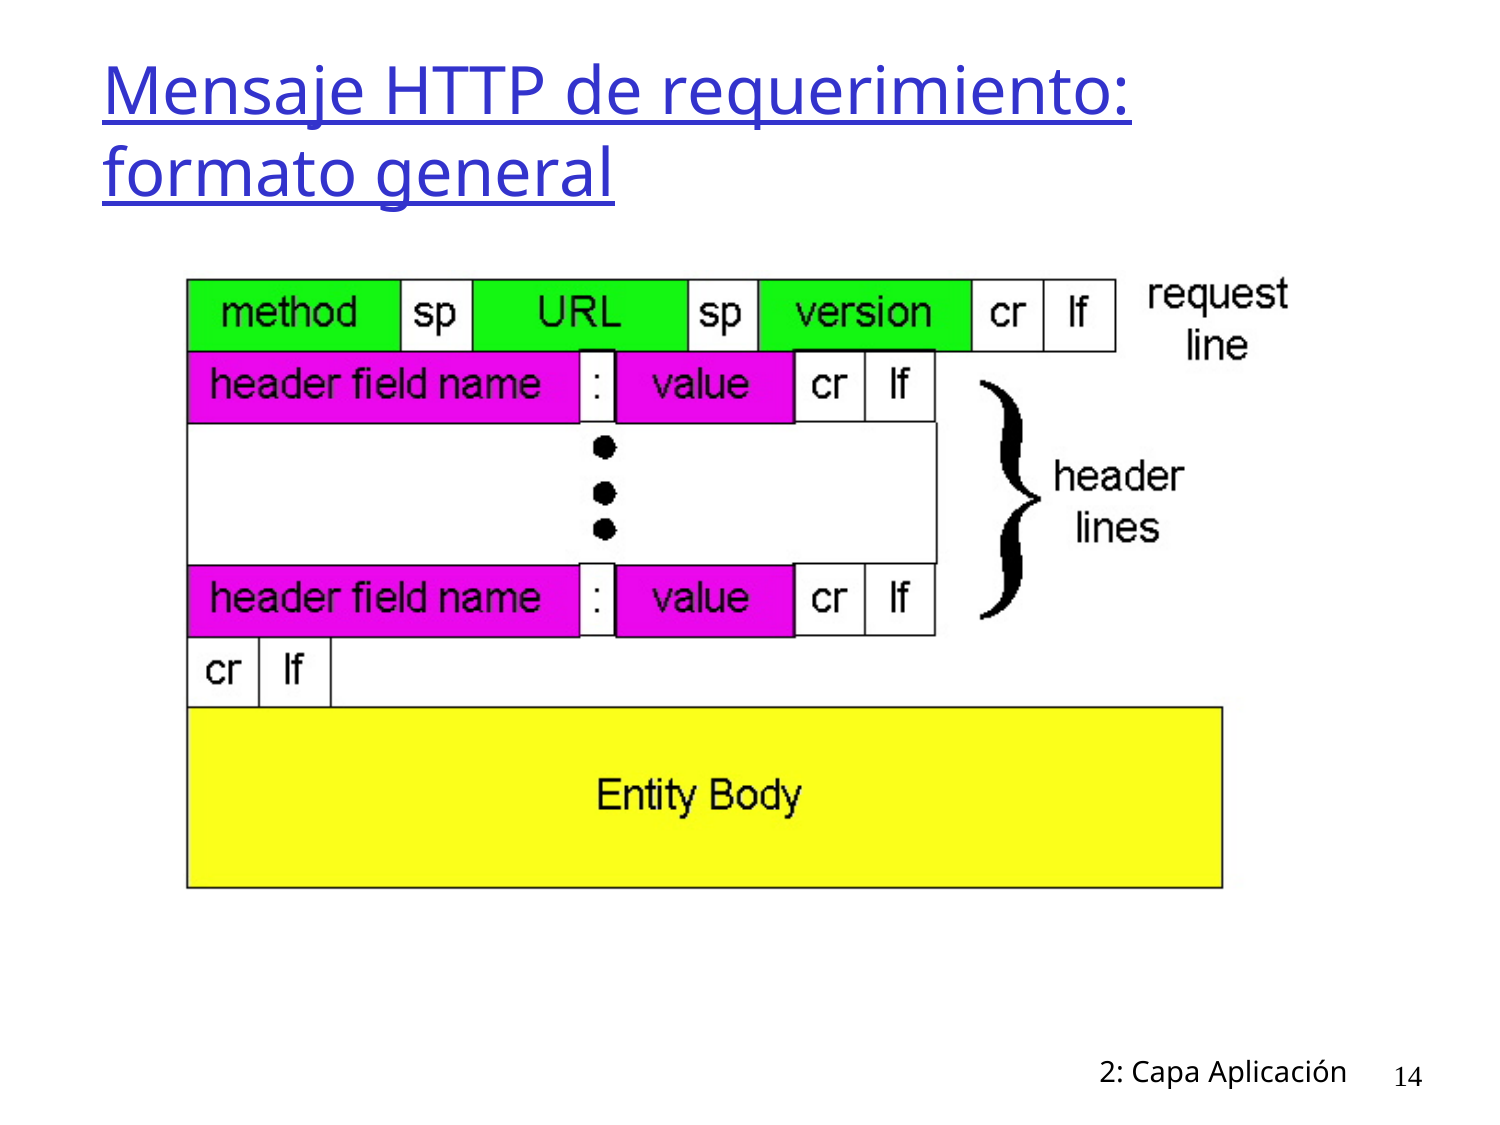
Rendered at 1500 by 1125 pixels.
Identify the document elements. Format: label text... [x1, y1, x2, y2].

picture [183, 270, 1417, 891]
title Mensaje HTTP de requerimiento: formato general [87, 37, 1363, 225]
